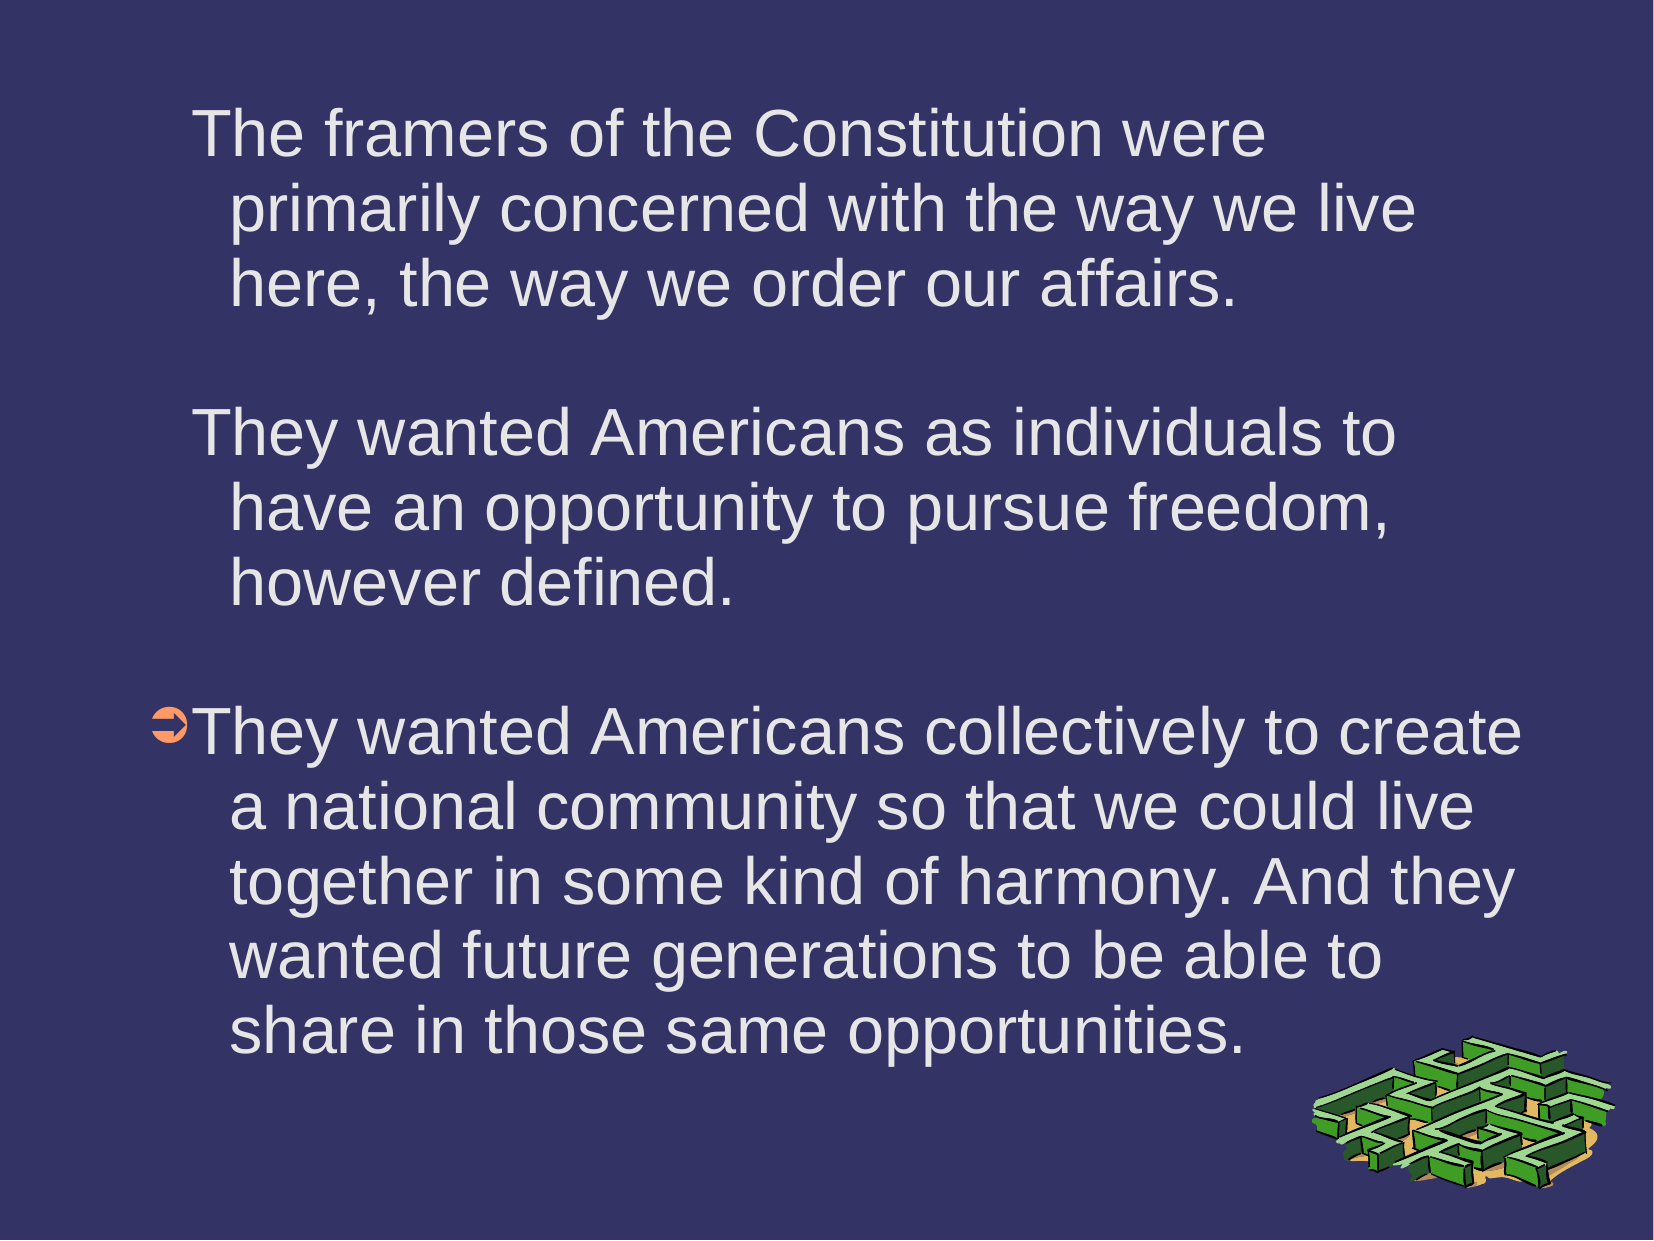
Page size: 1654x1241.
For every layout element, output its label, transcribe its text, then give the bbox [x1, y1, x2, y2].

list The framers of the Constitution were primarily concerned with the way we live here, the way we order our affairs. They wanted Americans as individuals to have an opportunity to pursue freedom, however defined. They wanted Americans collectively to create a national community so that we could live together in some kind of harmony. And they wanted future generations to be able to share in those same opportunities. [146, 95, 1538, 1065]
